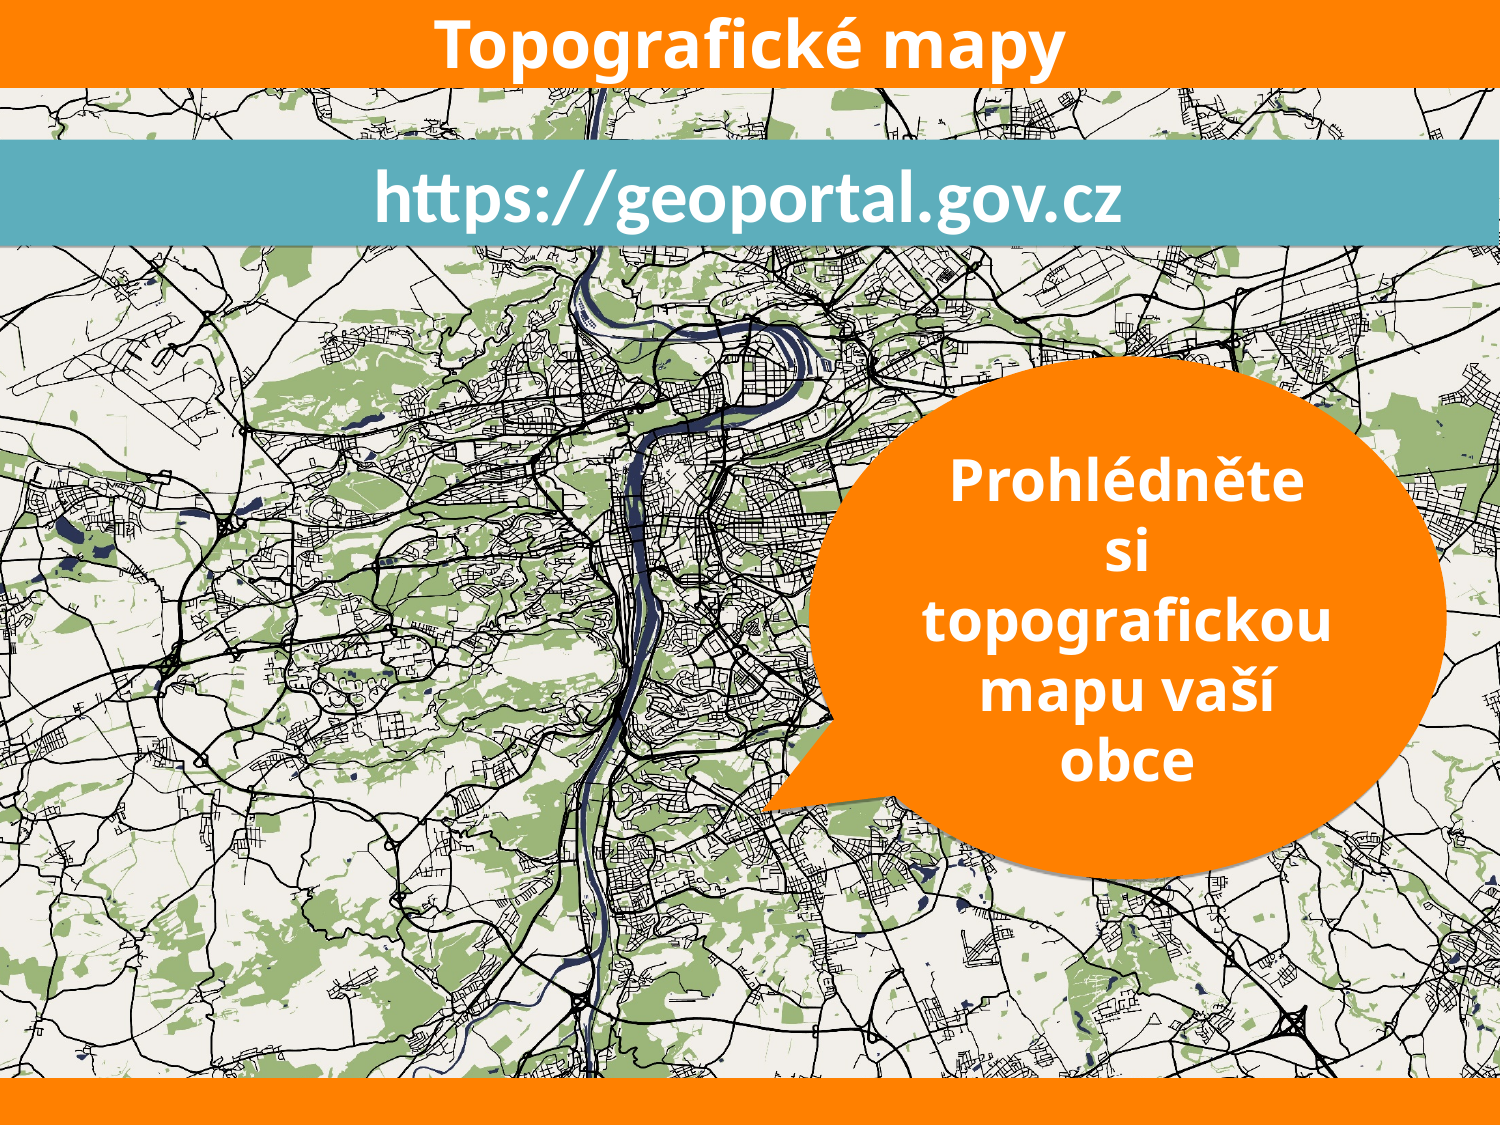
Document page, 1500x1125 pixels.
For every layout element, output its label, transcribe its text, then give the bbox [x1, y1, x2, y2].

picture [0, 88, 1500, 1078]
text_box https://geoportal.gov.cz [0, 139, 1499, 246]
text_box [0, 1078, 1500, 1125]
text_box Prohlédněte si topografickou mapu vaší obce [761, 356, 1447, 880]
text_box Topografické mapy [0, 0, 1500, 88]
